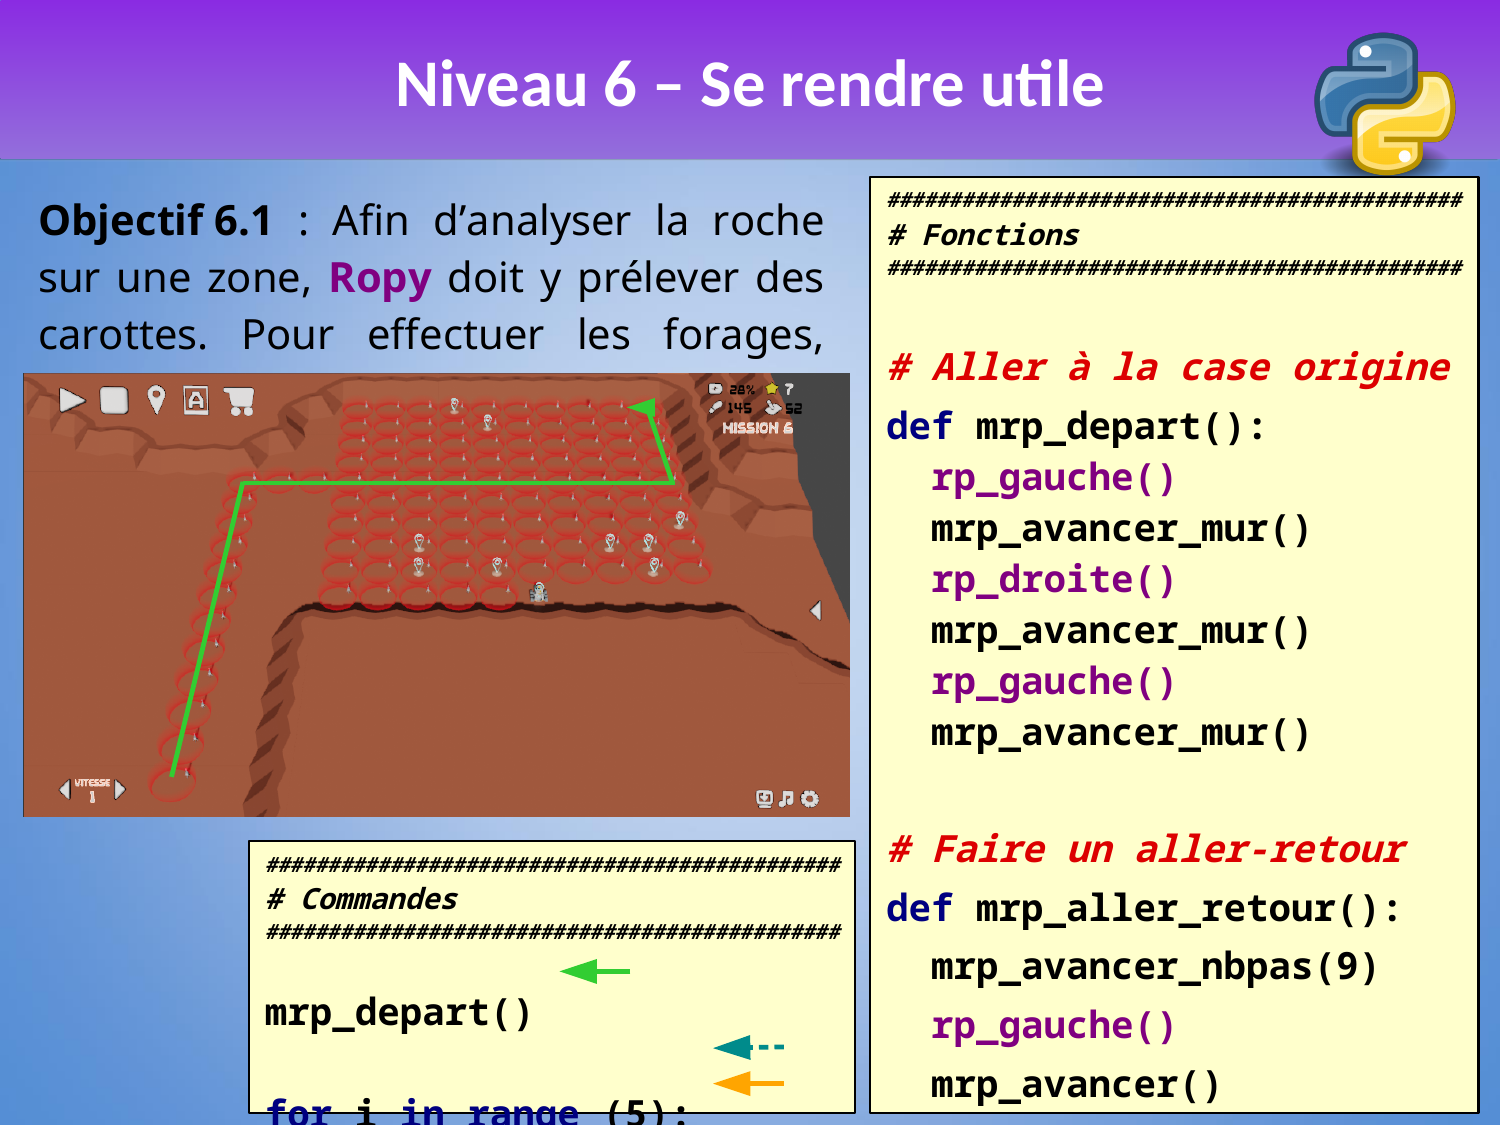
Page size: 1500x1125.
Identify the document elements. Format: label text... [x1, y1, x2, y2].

text_box Niveau 6 – Se rendre utile [0, 0, 1500, 159]
text_box Objectif 6.1 : Afin d’analyser la roche sur une zone, Ropy doit y prélever des carottes. Pour effectuer les forages, Ropy doit passer sur toutes les cases. [23, 183, 840, 373]
picture [0, 29, 1500, 1125]
picture [294, 1114, 302, 1123]
picture [614, 1114, 638, 1125]
picture [541, 1114, 549, 1123]
picture [414, 1114, 424, 1125]
text_box ############################################## # Fonctions ############################################## # Aller à la case origine def mrp_depart(): rp_gauche() mrp_avancer_mur() rp_droite() mrp_avancer_mur() rp_gauche() mrp_avancer_mur() # Faire un aller-retour def mrp_aller_retour(): mrp_avancer_nbpas(9) rp_gauche() mrp_avancer() rp_gauche() mrp_avancer_nbpas(9) rp_droite() mrp_avancer() rp_droite() [870, 177, 1479, 1114]
picture [443, 1114, 474, 1125]
picture [554, 1114, 562, 1125]
picture [430, 1114, 437, 1125]
picture [641, 1114, 658, 1125]
picture [533, 1114, 538, 1125]
text_box ############################################## # Commandes ############################################## mrp_depart() for i in range (5): mrp_aller_retour() [249, 841, 856, 1114]
picture [277, 1114, 291, 1125]
picture [564, 1114, 610, 1125]
picture [509, 1114, 514, 1125]
picture [321, 1114, 363, 1125]
picture [496, 1118, 504, 1123]
picture [520, 1114, 527, 1125]
picture [479, 1114, 498, 1125]
picture [369, 1114, 408, 1125]
picture [305, 1114, 316, 1125]
